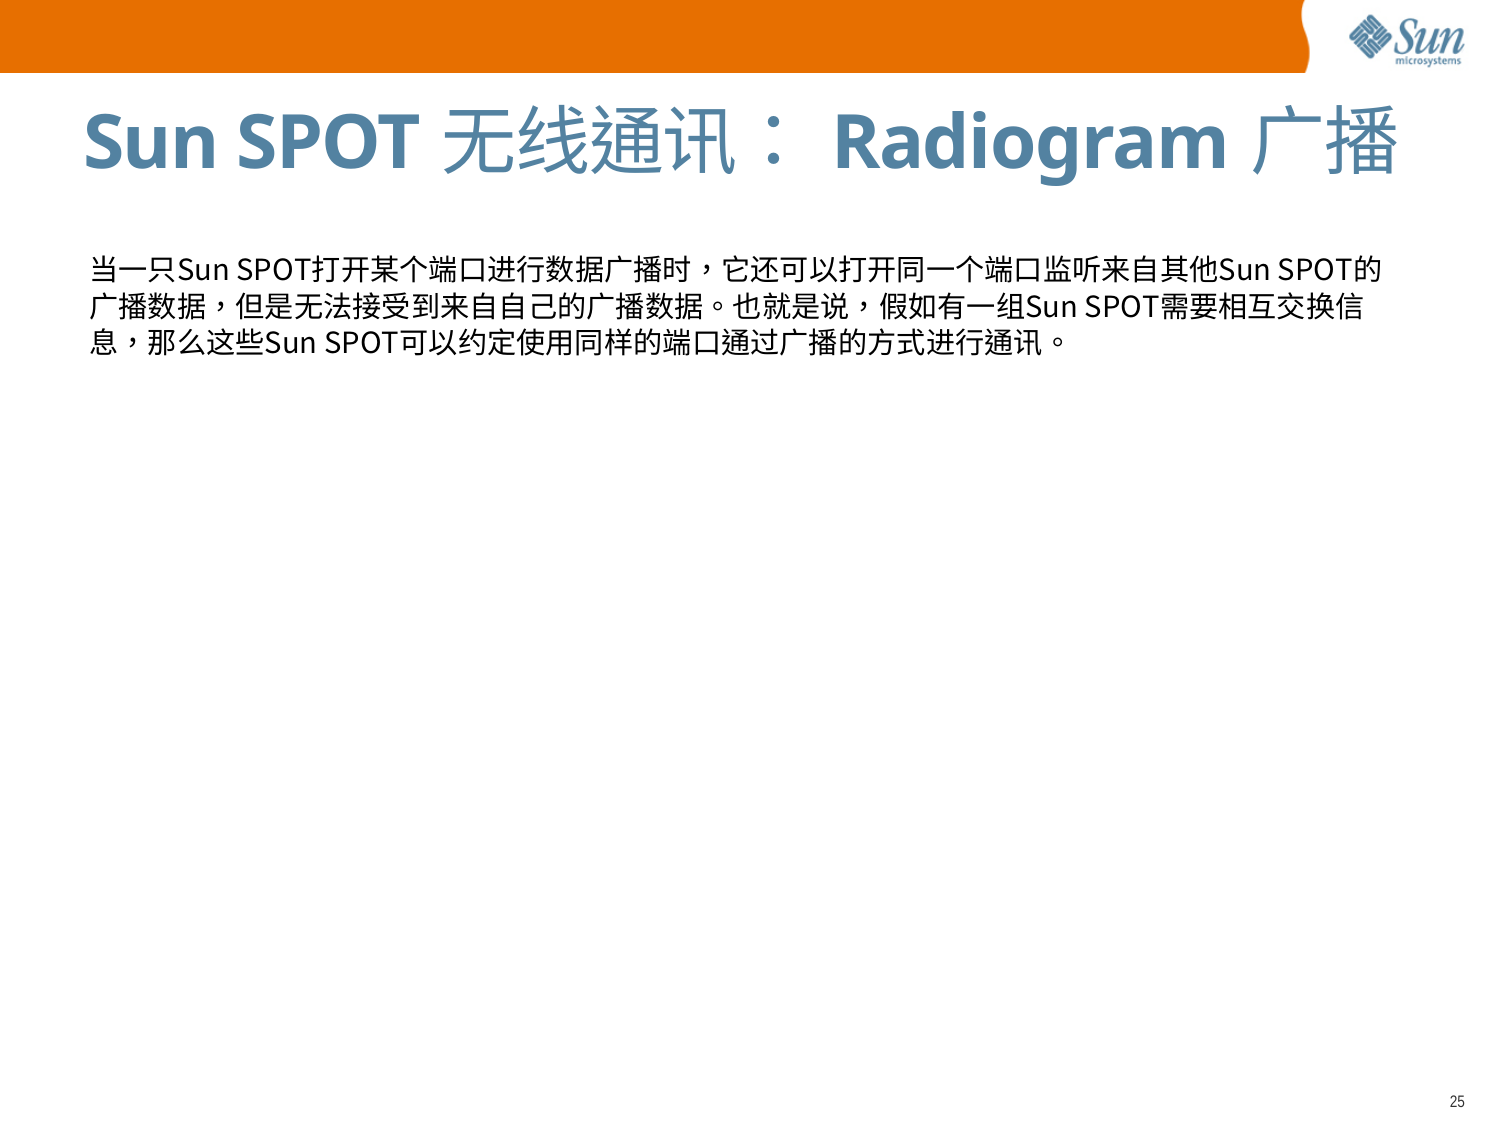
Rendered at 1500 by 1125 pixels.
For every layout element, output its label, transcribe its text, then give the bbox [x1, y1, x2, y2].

title Sun SPOT无线通讯：Radiogram广播 [83, 94, 1446, 199]
text_box 当一只Sun SPOT打开某个端口进行数据广播时，它还可以打开同一个端口监听来自其他Sun SPOT的广播数据，但是无法接受到来自自己的广播数据。也就是说，假如有一组Sun SPOT需要相互交换信息，那么这些Sun SPOT可以约定使用同样的端口通过广播的方式进行通讯。 [89, 251, 1408, 472]
picture [0, 0, 1500, 73]
